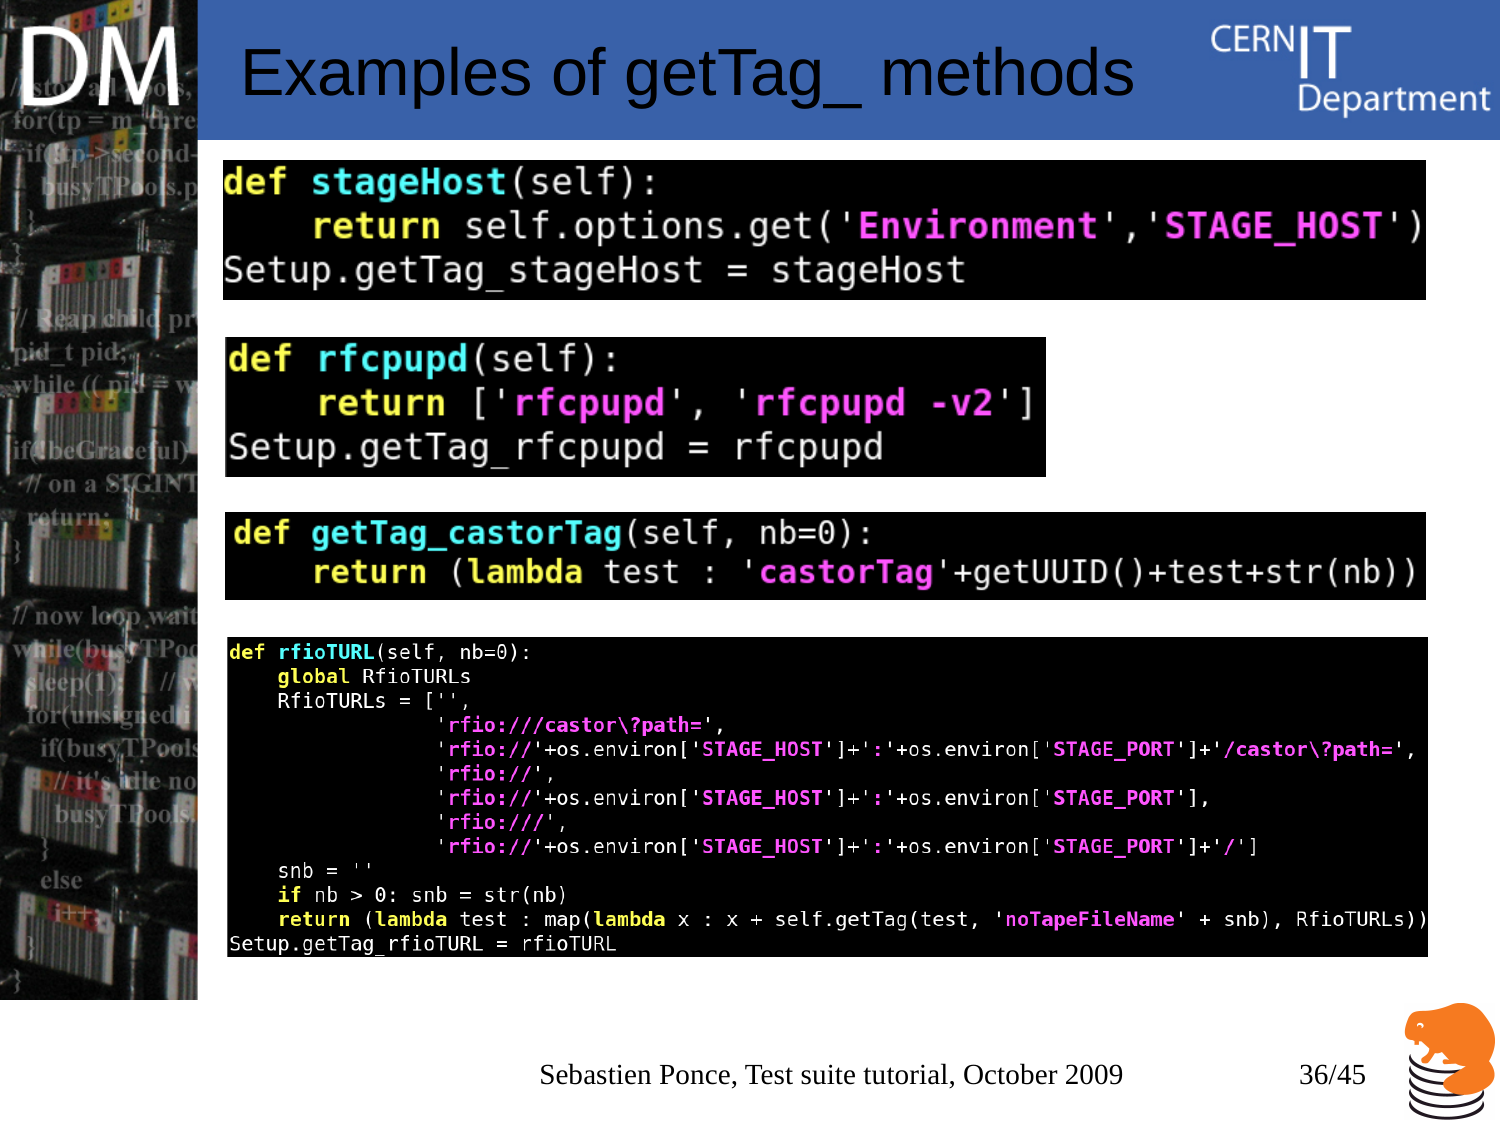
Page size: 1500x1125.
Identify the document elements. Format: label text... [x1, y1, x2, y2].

picture [227, 637, 1428, 957]
picture [223, 160, 1426, 300]
picture [225, 512, 1426, 601]
picture [1404, 1003, 1495, 1120]
title Examples of getTag_ methods [225, 0, 1176, 138]
picture [225, 337, 1046, 477]
picture [198, 0, 1500, 140]
